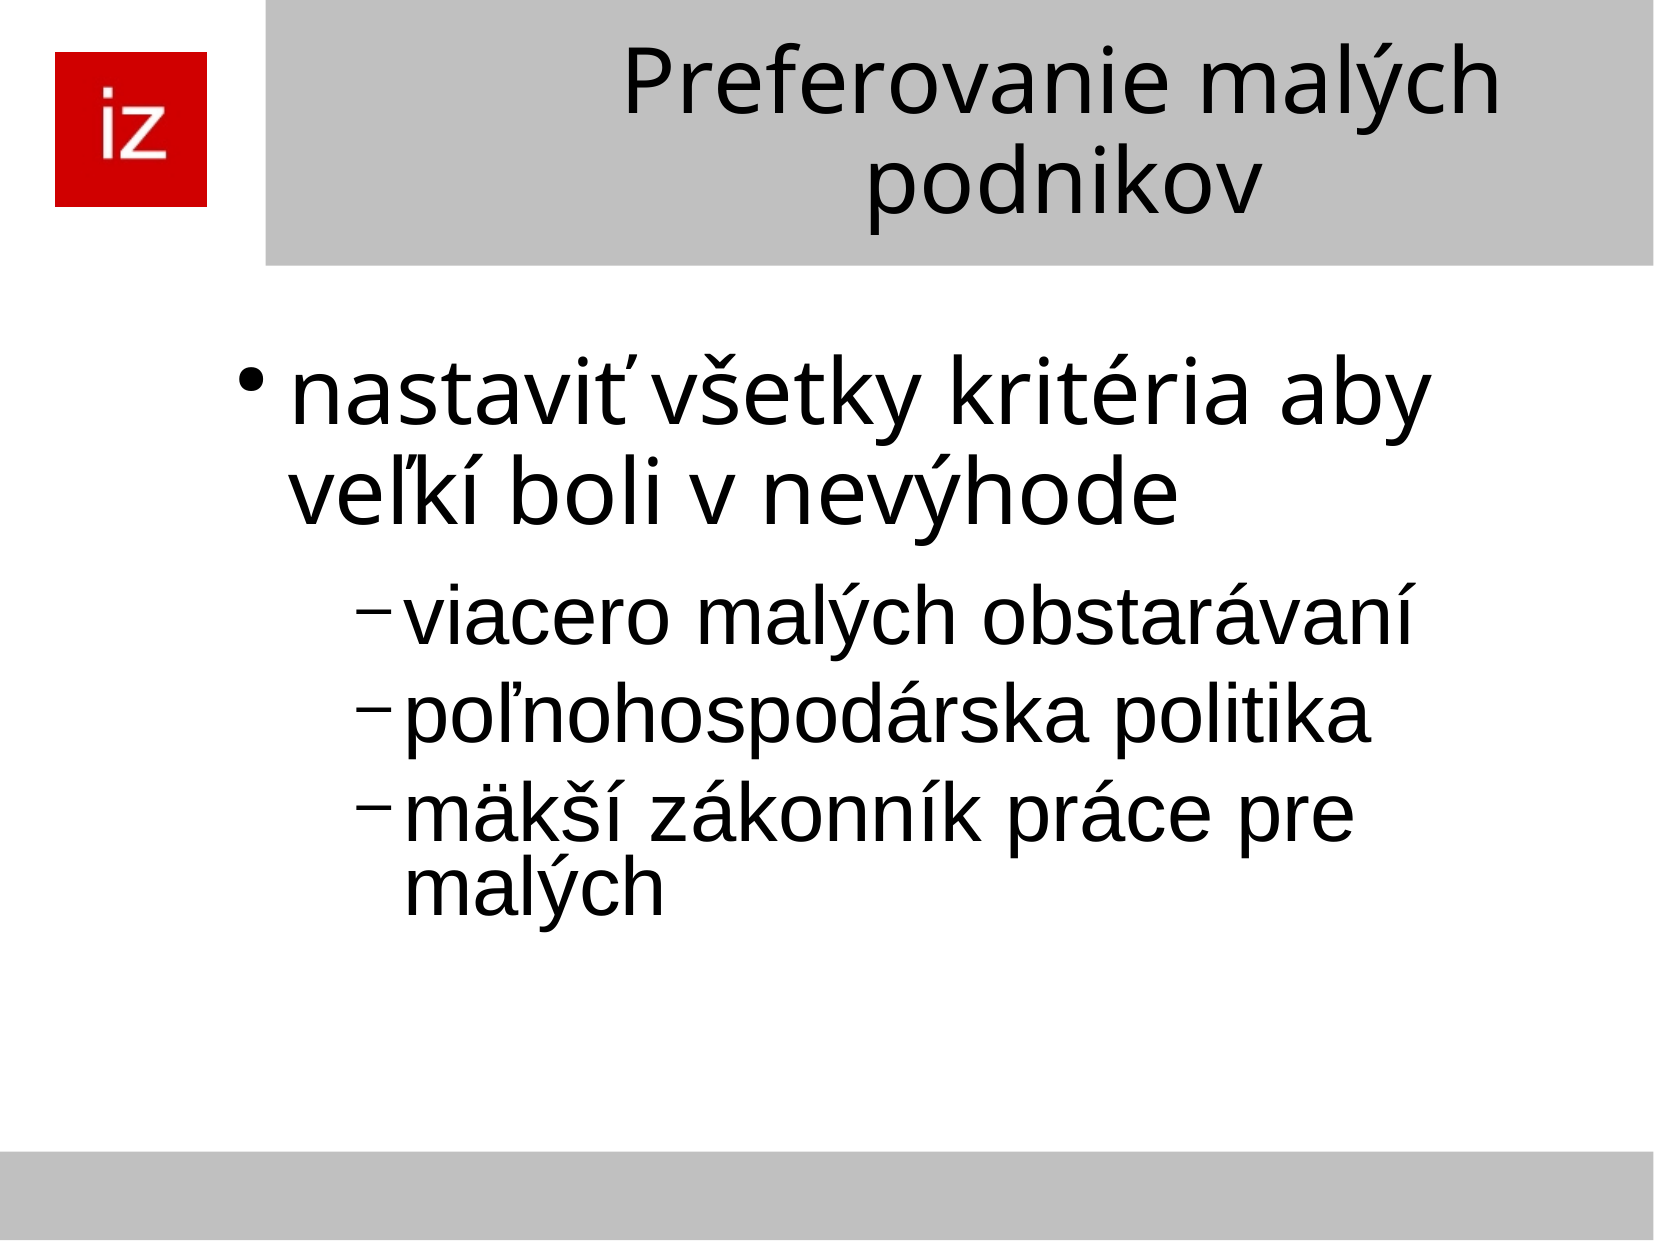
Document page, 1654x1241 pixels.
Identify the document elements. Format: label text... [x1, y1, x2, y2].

picture [55, 52, 207, 207]
list nastaviť všetky kritéria aby veľkí boli v nevýhode viacero malých obstarávaní poľnohospodárska politika mäkší zákonník práce pre malých [121, 344, 1533, 1126]
title Preferovanie malých podnikov [561, 29, 1565, 237]
